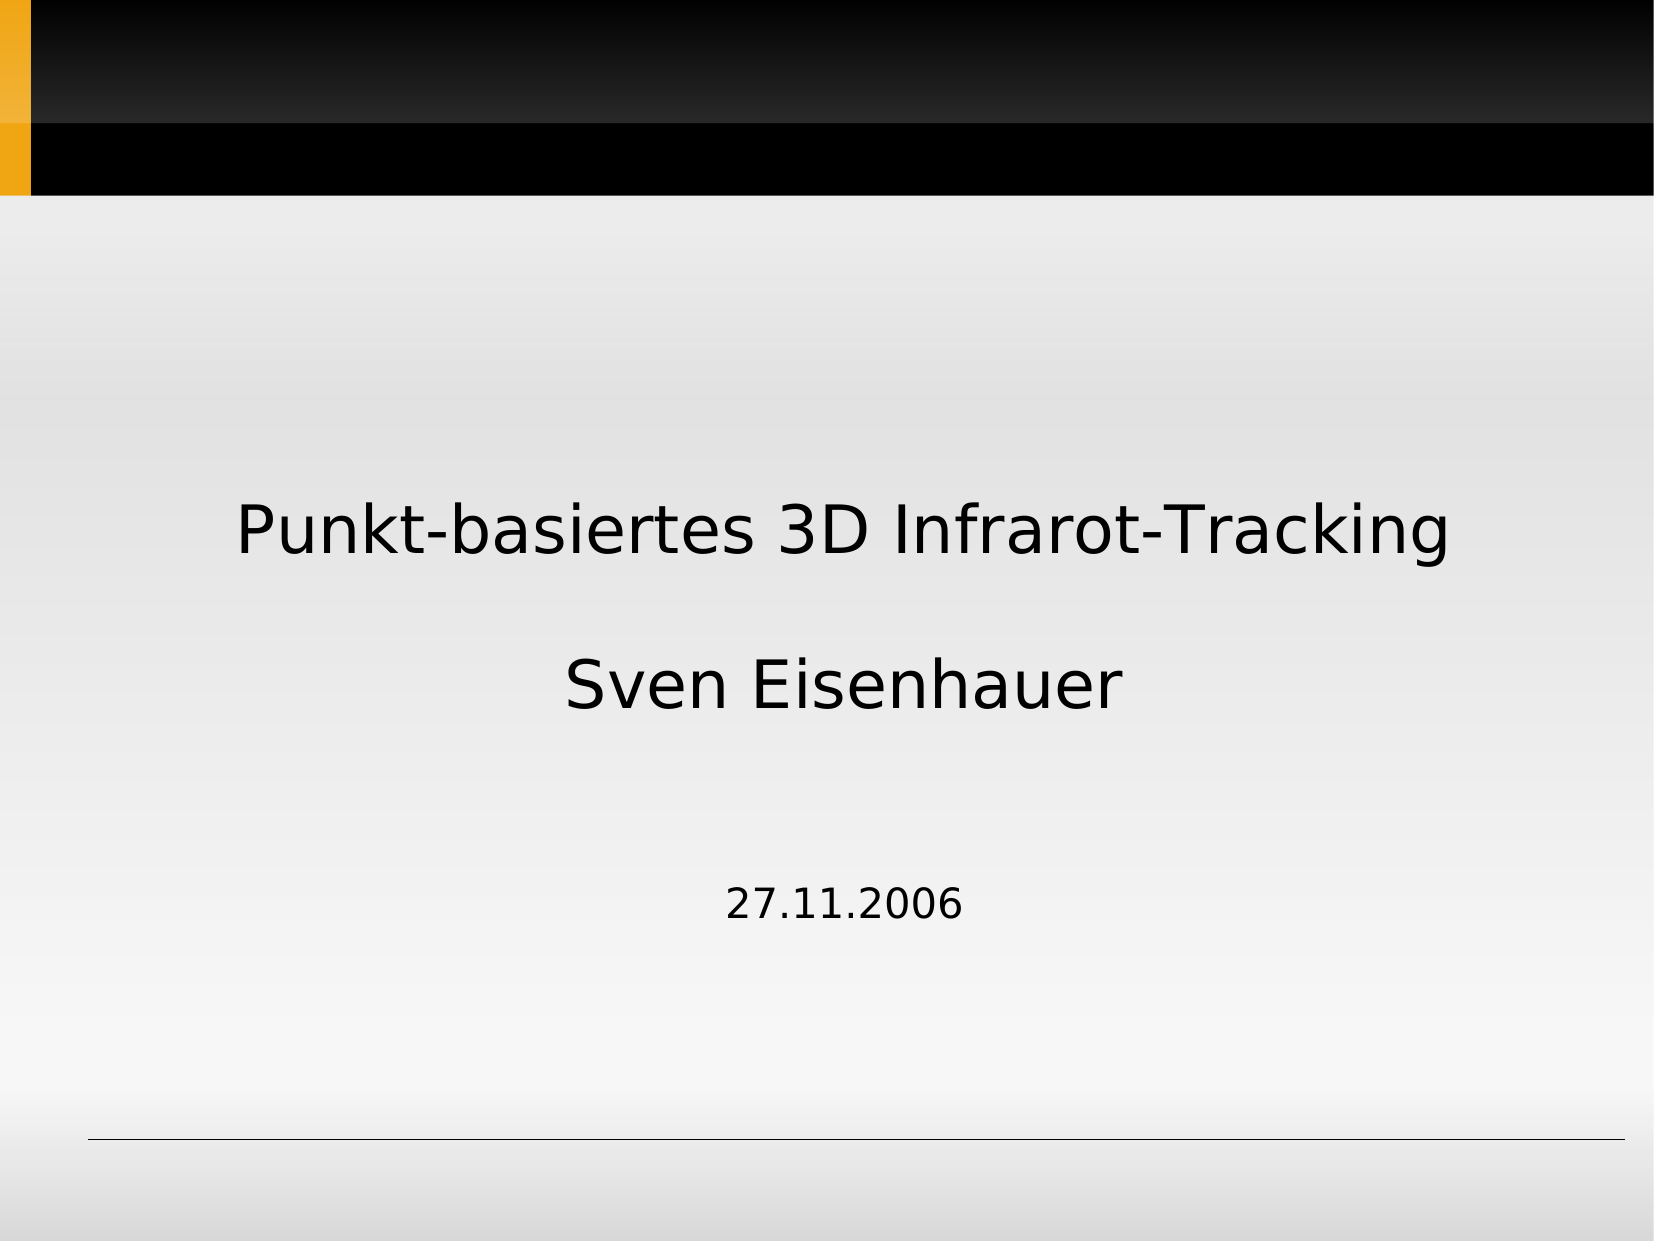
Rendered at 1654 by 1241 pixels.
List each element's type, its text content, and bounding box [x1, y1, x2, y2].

picture [0, 0, 1654, 1241]
subtitle Punkt-basiertes 3D Infrarot-Tracking Sven Eisenhauer 27.11.2006 [82, 297, 1571, 1123]
